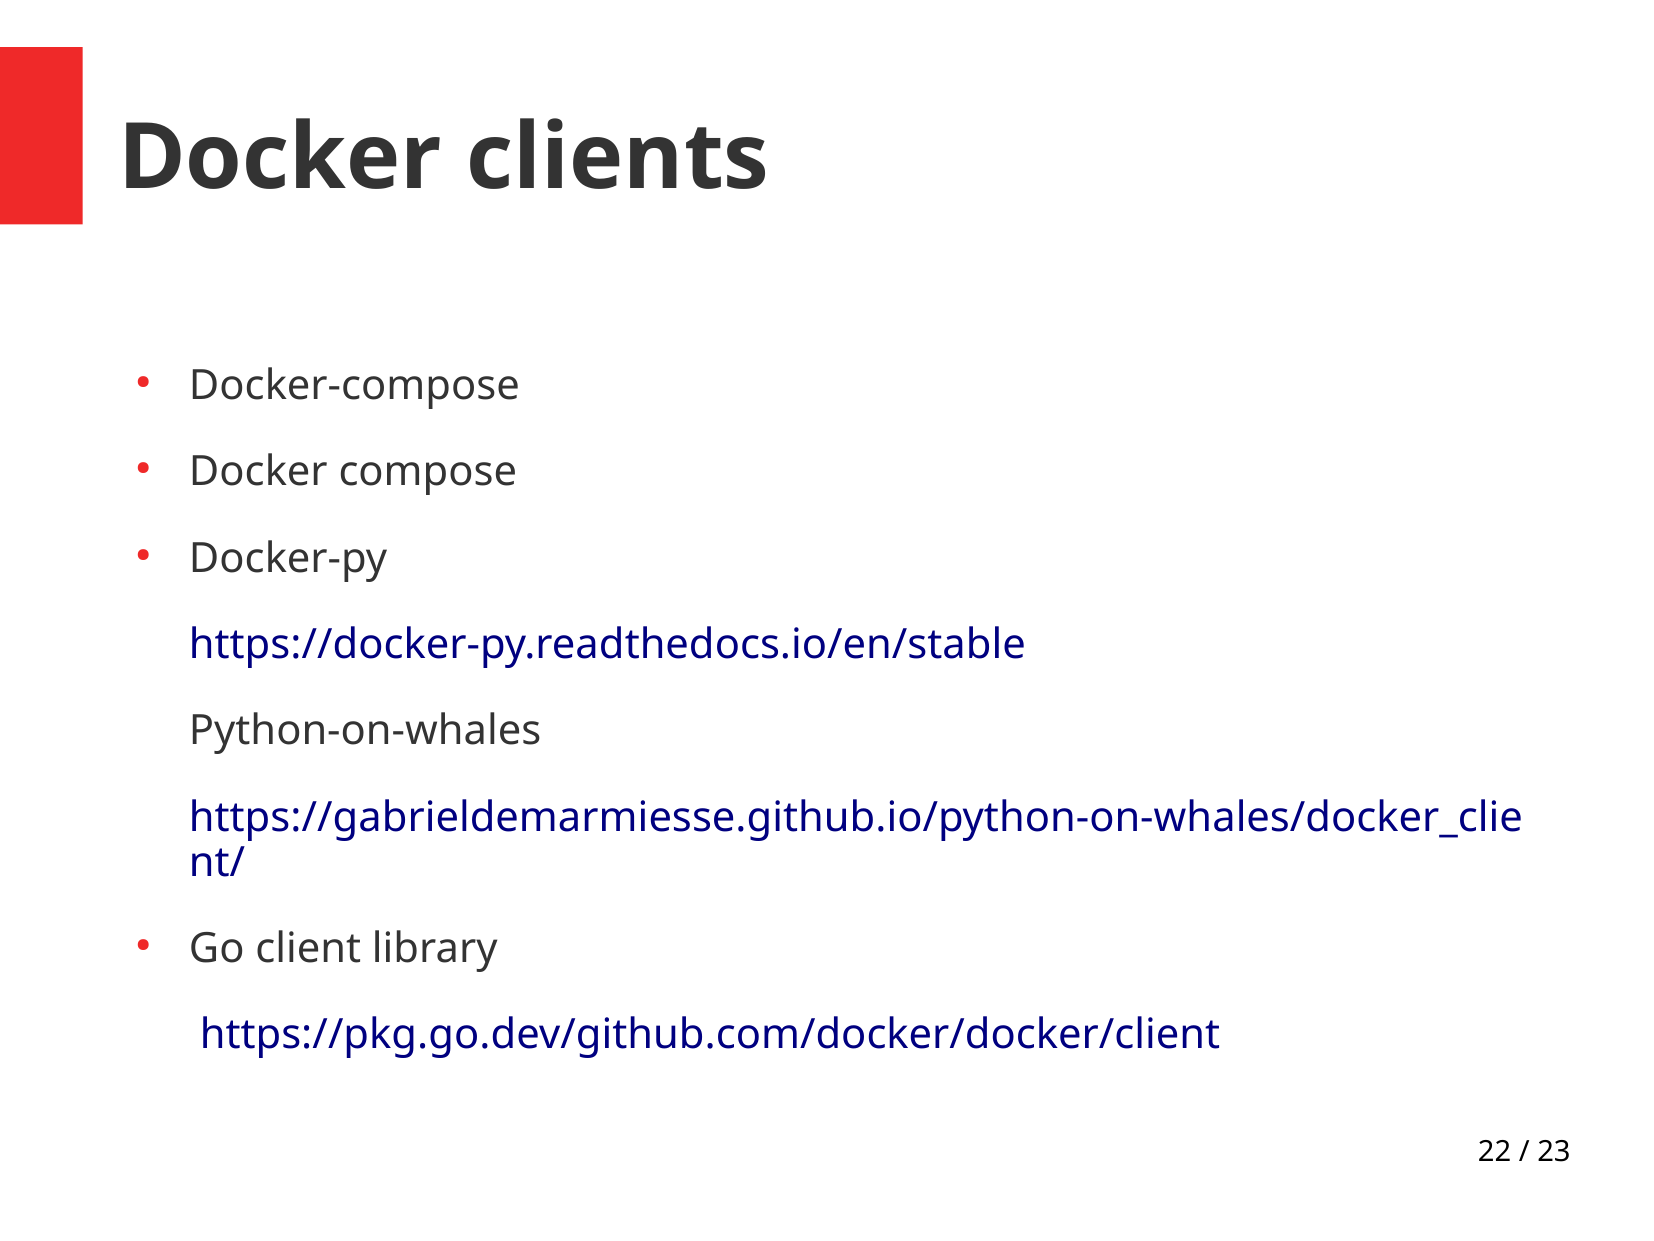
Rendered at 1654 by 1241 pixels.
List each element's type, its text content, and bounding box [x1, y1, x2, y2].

title Docker clients [118, 49, 1571, 257]
list Docker-compose Docker compose Docker-py https://docker-py.readthedocs.io/en/stable Python-on-whales https://gabrieldemarmiesse.github.io/python-on-whales/docker_client/ Go client library https://pkg.go.dev/github.com/docker/docker/client [118, 354, 1536, 1074]
